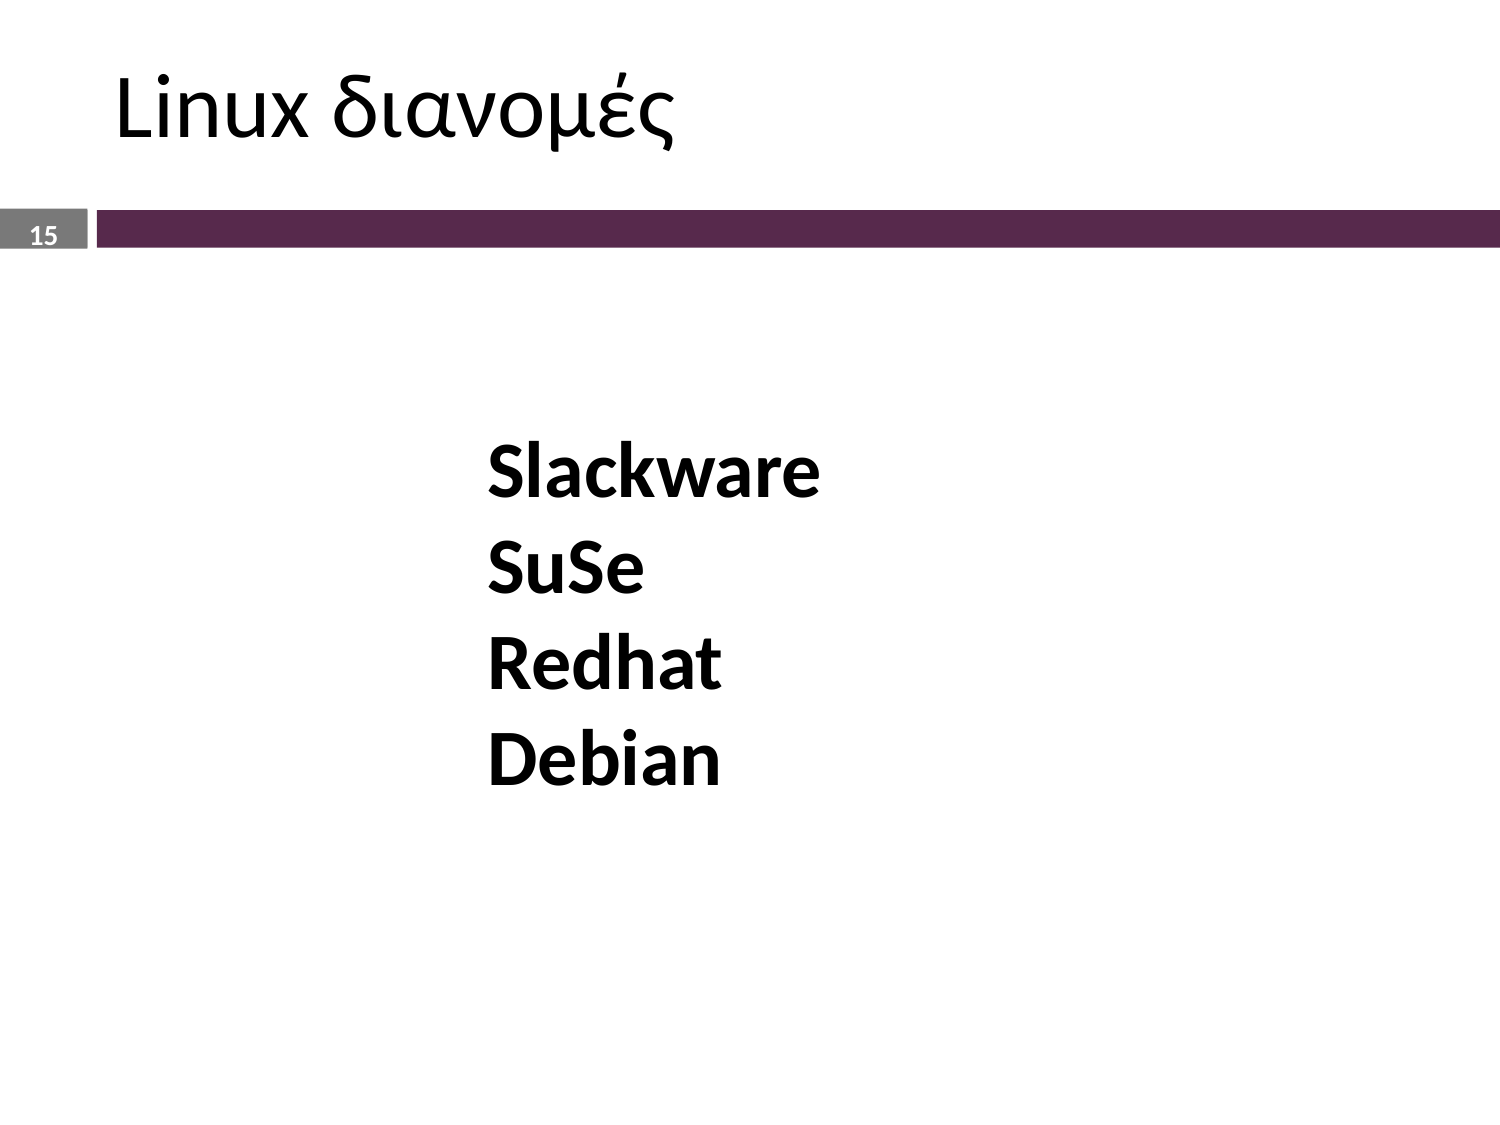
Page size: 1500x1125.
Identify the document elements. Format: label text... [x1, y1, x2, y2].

title Linux διανομές [100, 19, 1438, 182]
text_box [0, 208, 88, 249]
list Slackware SuSe Redhat Debian [472, 410, 1270, 811]
